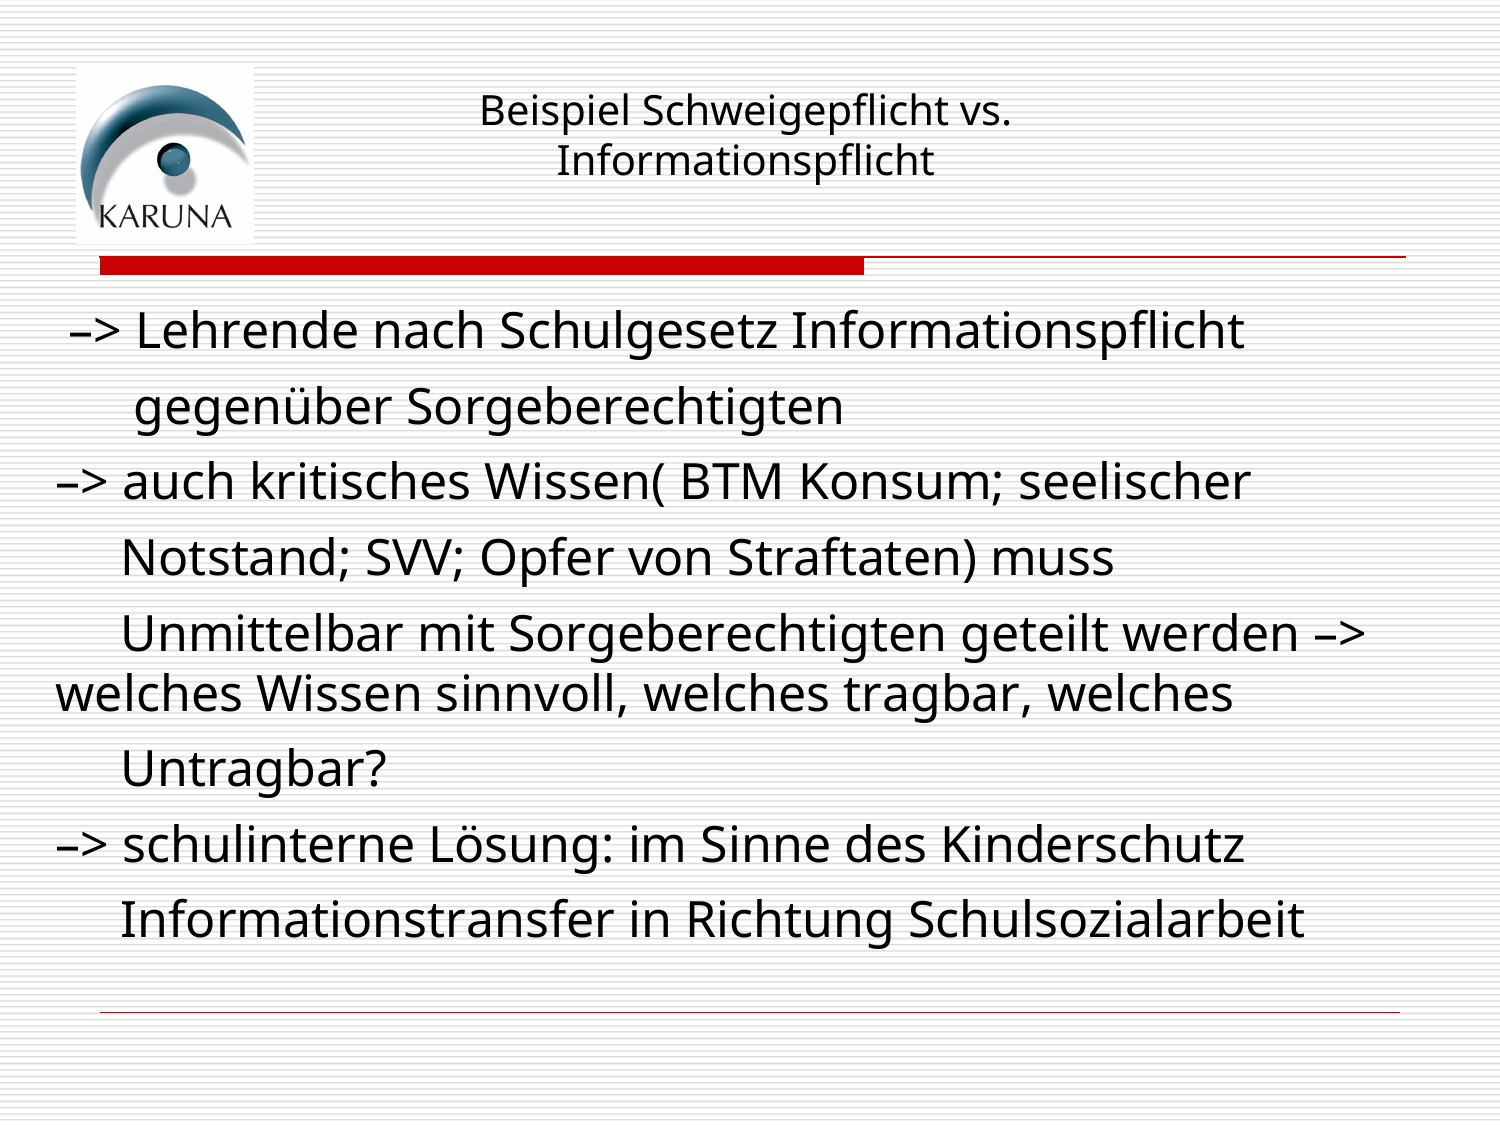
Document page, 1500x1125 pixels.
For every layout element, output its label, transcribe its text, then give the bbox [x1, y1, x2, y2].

title Beispiel Schweigepflicht vs. Informationspflicht [314, 97, 1178, 192]
picture [0, 0, 1500, 1125]
list –> Lehrende nach Schulgesetz Informationspflicht gegenüber Sorgeberechtigten –> auch kritisches Wissen( BTM Konsum; seelischer Notstand; SVV; Opfer von Straftaten) muss Unmittelbar mit Sorgeberechtigten geteilt werden –> welches Wissen sinnvoll, welches tragbar, welches Untragbar? –> schulinterne Lösung: im Sinne des Kinderschutz Informationstransfer in Richtung Schulsozialarbeit [41, 290, 1447, 1071]
